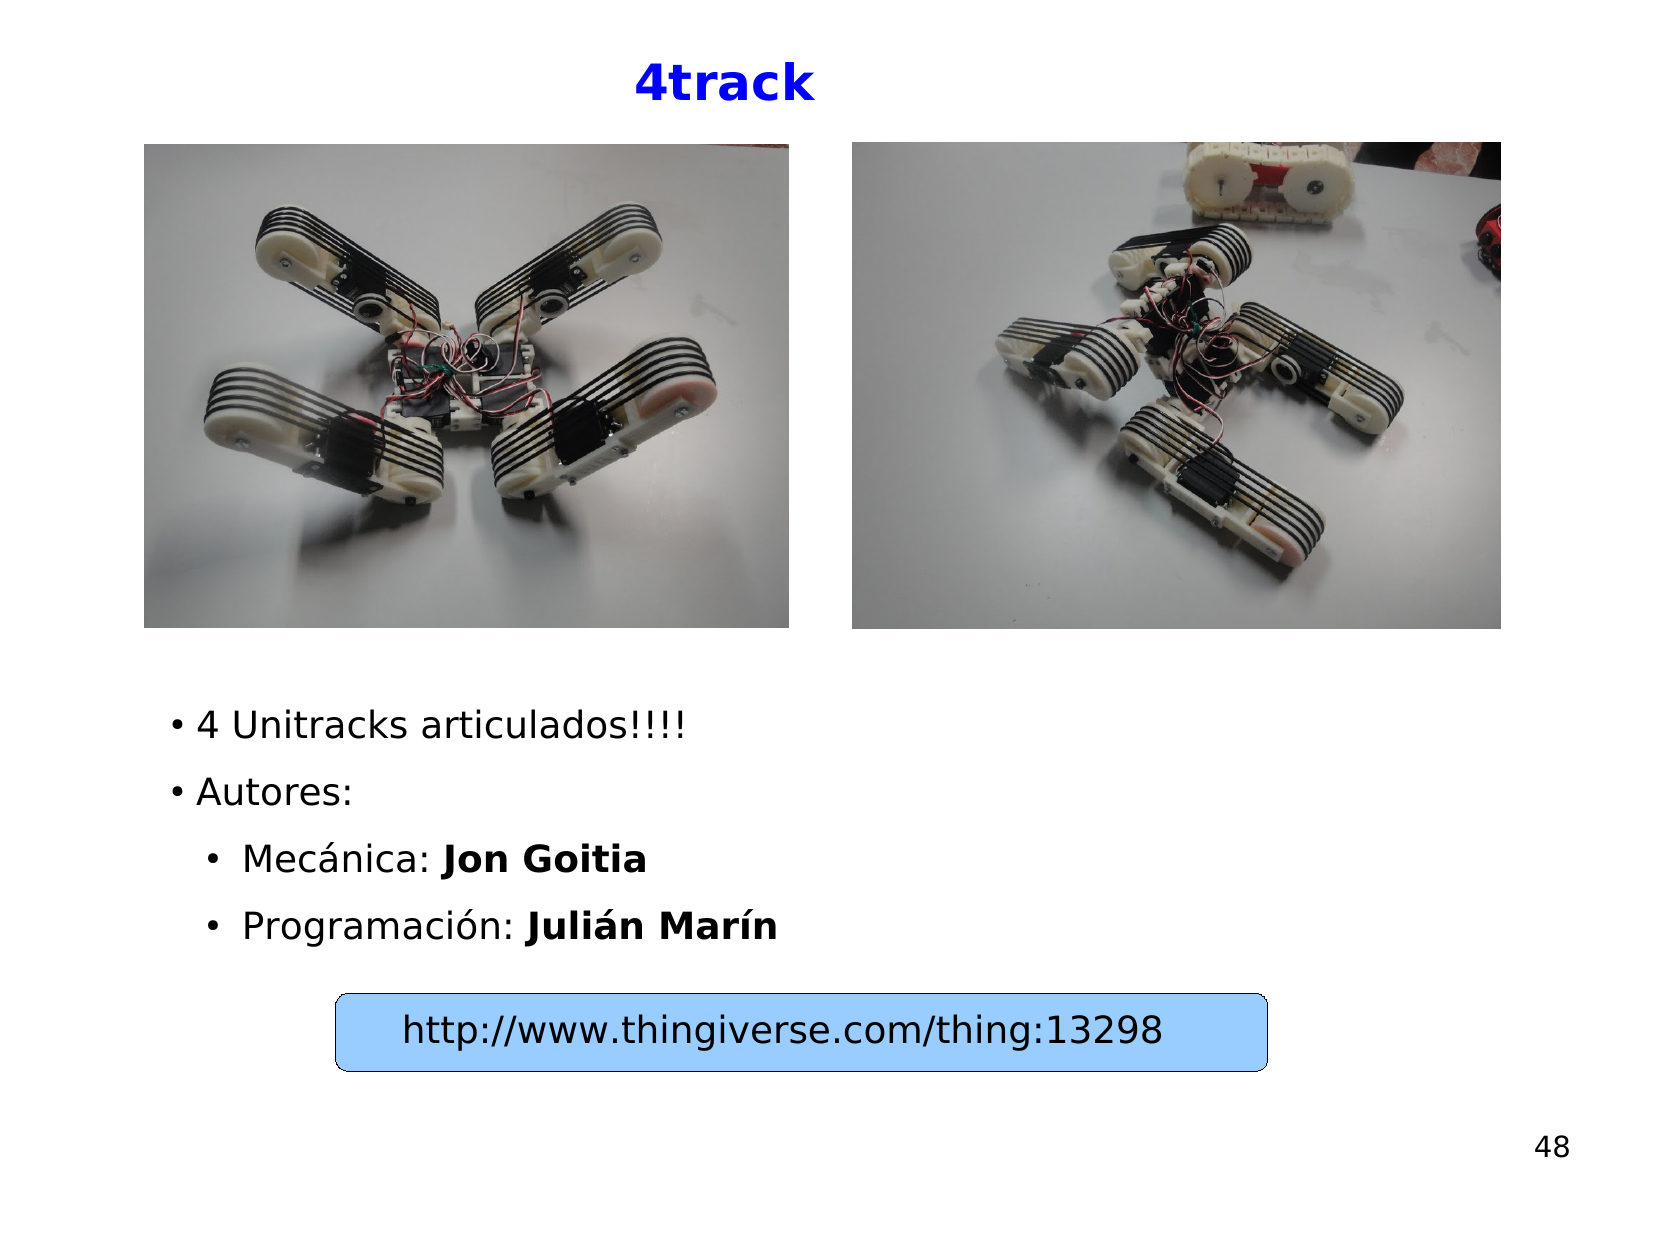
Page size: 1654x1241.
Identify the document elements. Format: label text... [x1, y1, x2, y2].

text_box 4 Unitracks articulados!!!! Autores: Mecánica: Jon Goitia Programación: Julián Marín [156, 696, 1109, 957]
picture [144, 144, 789, 628]
text_box 4track [619, 46, 936, 120]
text_box http://www.thingiverse.com/thing:13298 [387, 1000, 1218, 1060]
picture [852, 142, 1501, 629]
text_box [335, 993, 1268, 1072]
